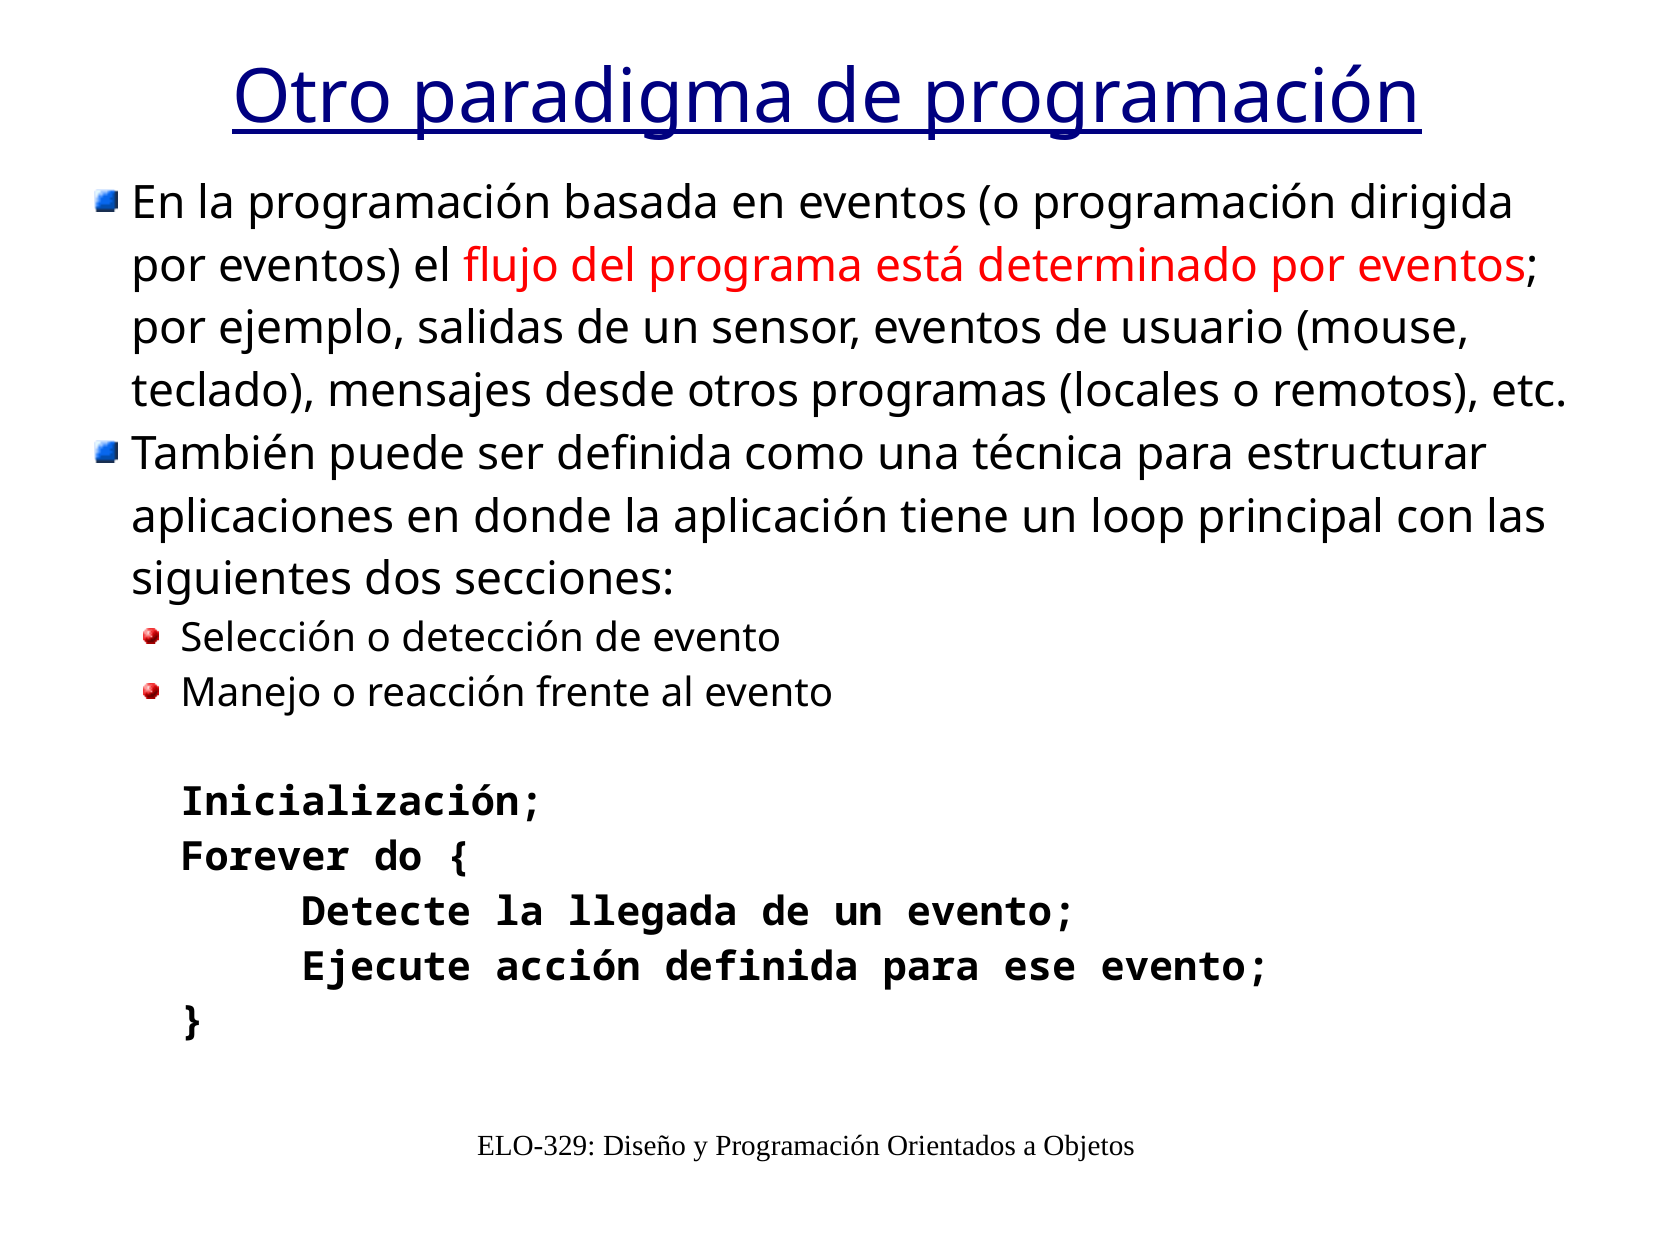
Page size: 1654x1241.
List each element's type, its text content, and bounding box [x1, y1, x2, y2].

title Otro paradigma de programación [82, 43, 1571, 145]
list En la programación basada en eventos (o programación dirigida por eventos) el flujo del programa está determinado por eventos; por ejemplo, salidas de un sensor, eventos de usuario (mouse, teclado), mensajes desde otros programas (locales o remotos), etc. También puede ser definida como una técnica para estructurar aplicaciones en donde la aplicación tiene un loop principal con las siguientes dos secciones: Selección o detección de evento Manejo o reacción frente al evento Inicialización; Forever do { Detecte la llegada de un evento; Ejecute acción definida para ese evento; } [82, 169, 1571, 1126]
